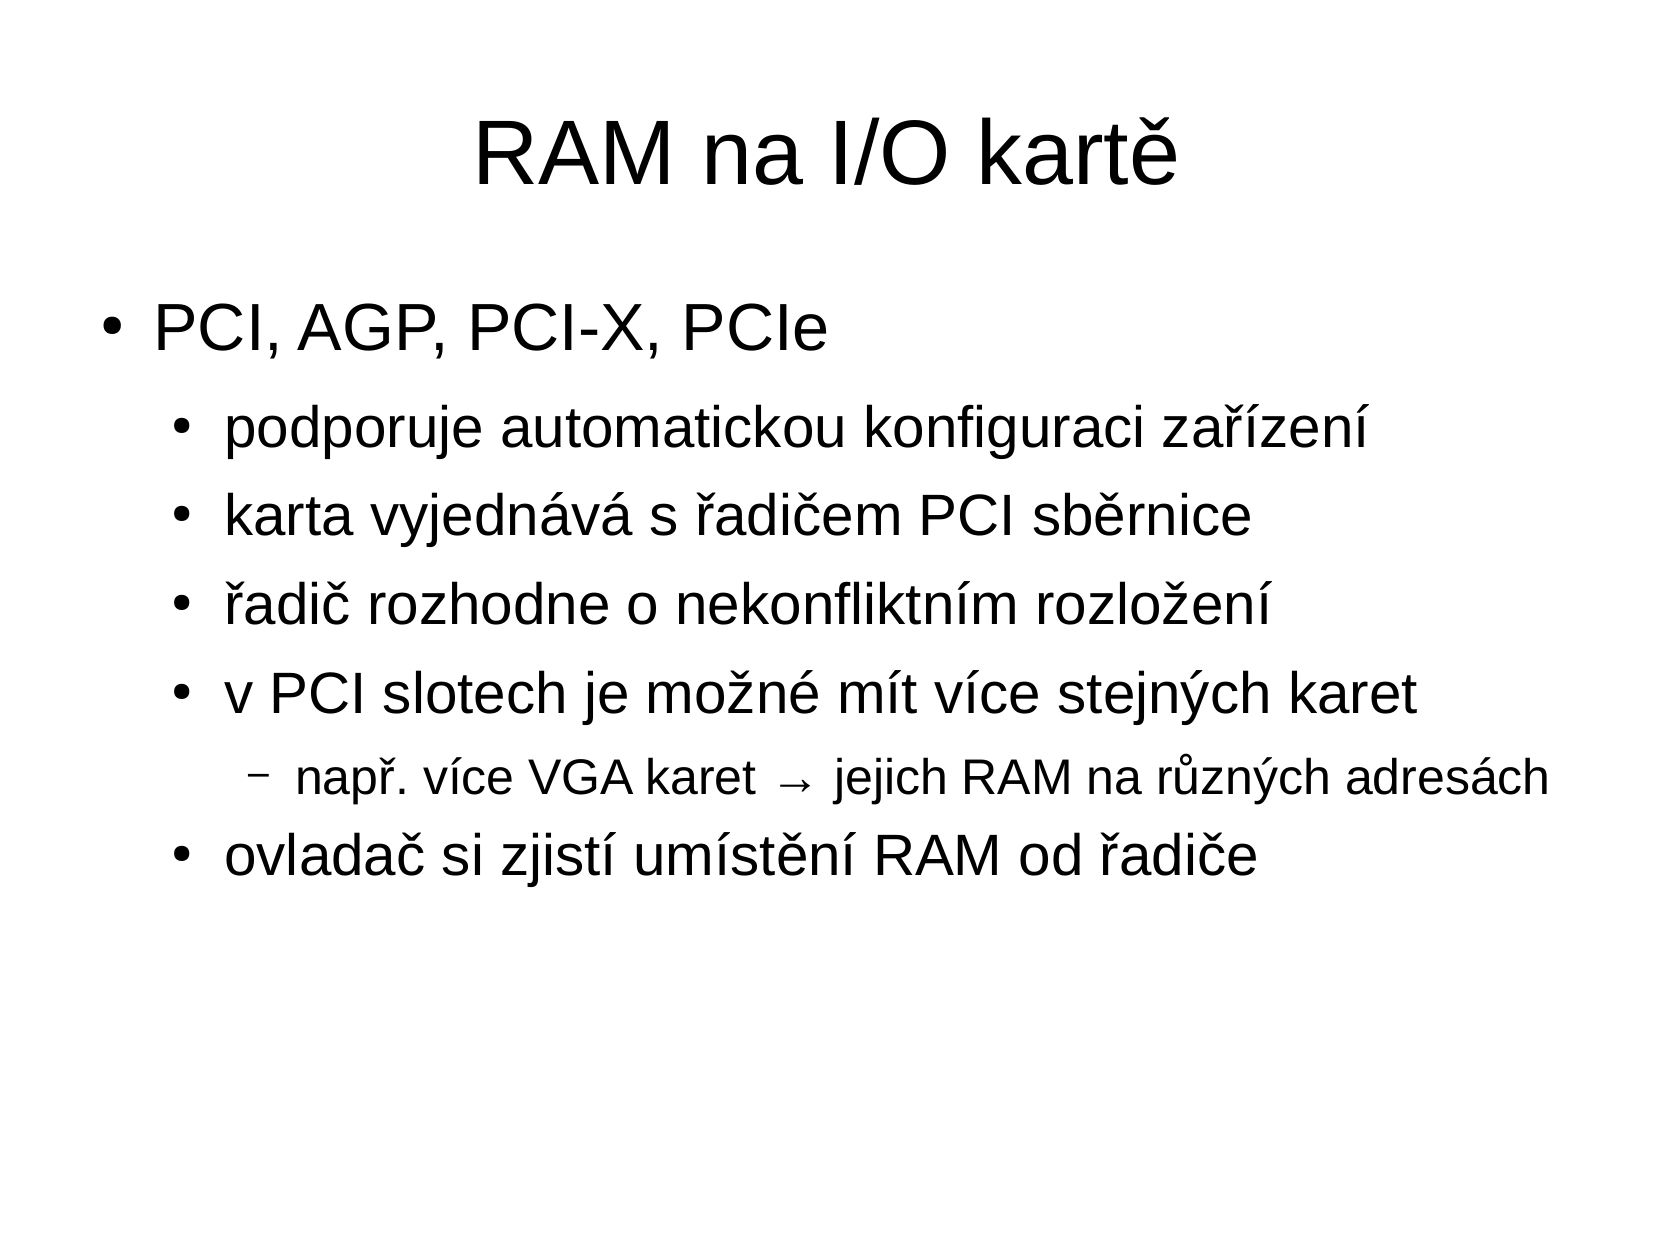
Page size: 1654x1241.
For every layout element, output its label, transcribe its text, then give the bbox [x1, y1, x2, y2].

title RAM na I/O kartě [82, 49, 1571, 257]
list PCI, AGP, PCI-X, PCIe podporuje automatickou konfiguraci zařízení karta vyjednává s řadičem PCI sběrnice řadič rozhodne o nekonfliktním rozložení v PCI slotech je možné mít více stejných karet např. více VGA karet → jejich RAM na různých adresách ovladač si zjistí umístění RAM od řadiče [82, 290, 1571, 1010]
